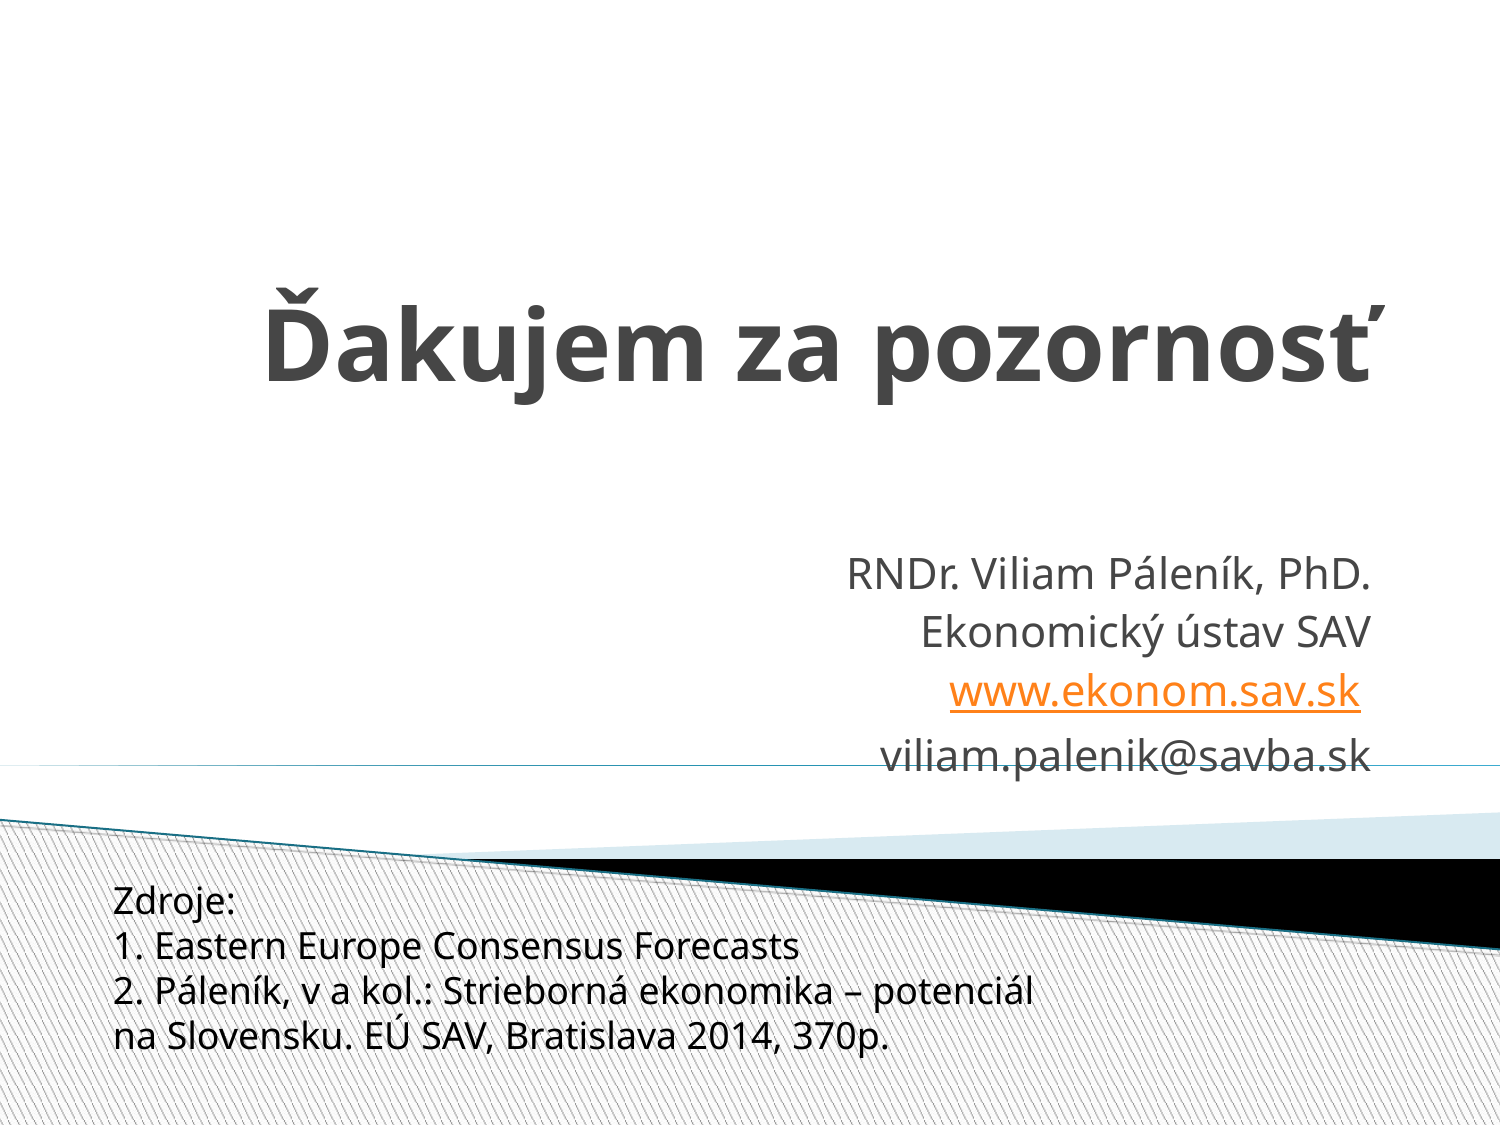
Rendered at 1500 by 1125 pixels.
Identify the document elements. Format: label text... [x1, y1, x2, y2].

picture [0, 821, 1500, 1125]
text_box Zdroje: 1. Eastern Europe Consensus Forecasts 2. Páleník, v a kol.: Strieborná ekonomika – potenciál na Slovensku. EÚ SAV, Bratislava 2014, 370p. [98, 869, 1197, 1065]
subtitle RNDr. Viliam Páleník, PhD. Ekonomický ústav SAV www.ekonom.sav.sk viliam.palenik@savba.sk [112, 538, 1388, 790]
title Ďakujem za pozornosť [112, 113, 1388, 409]
